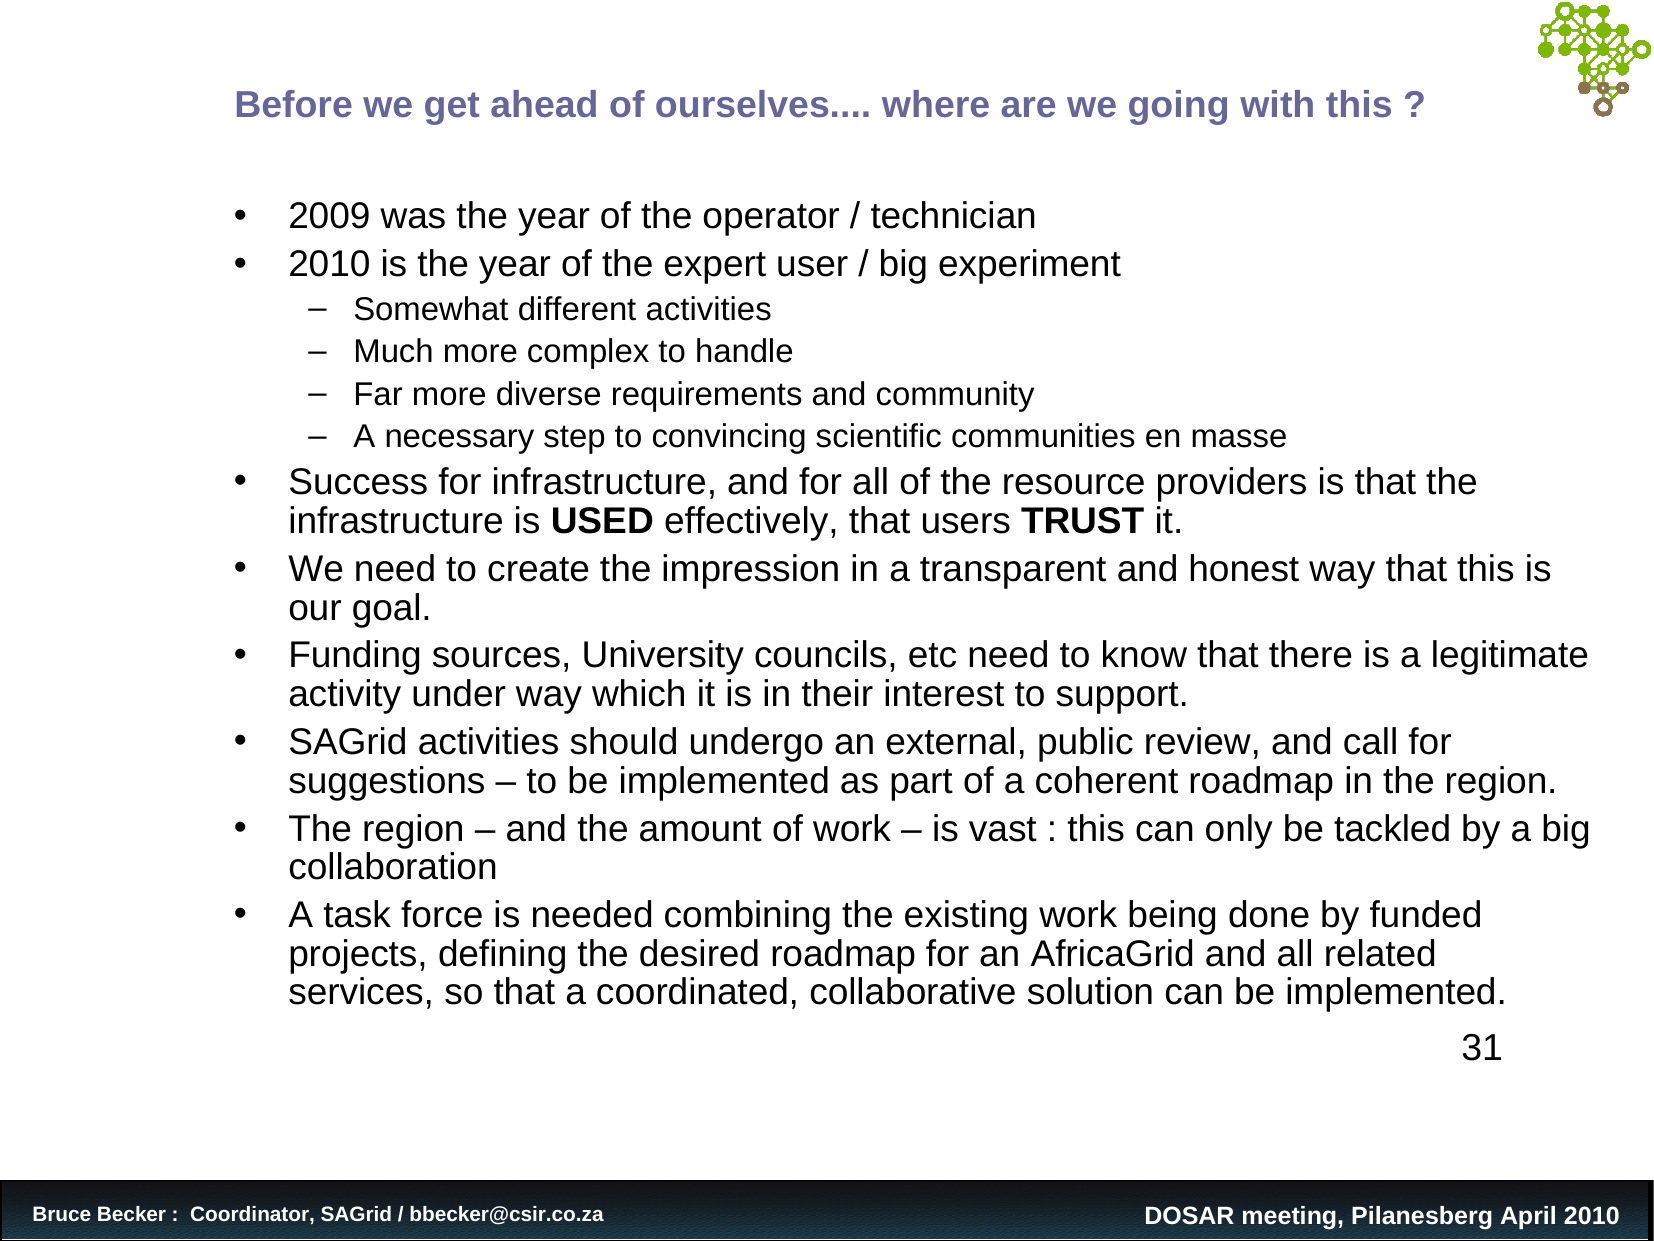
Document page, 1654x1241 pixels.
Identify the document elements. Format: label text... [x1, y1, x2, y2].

list 2009 was the year of the operator / technician 2010 is the year of the expert user / big experiment Somewhat different activities Much more complex to handle Far more diverse requirements and community A necessary step to convincing scientific communities en masse Success for infrastructure, and for all of the resource providers is that the infrastructure is USED effectively, that users TRUST it. We need to create the impression in a transparent and honest way that this is our goal. Funding sources, University councils, etc need to know that there is a legitimate activity under way which it is in their interest to support. SAGrid activities should undergo an external, public review, and call for suggestions – to be implemented as part of a coherent roadmap in the region. The region – and the amount of work – is vast : this can only be tackled by a big collaboration A task force is needed combining the existing work being done by funded projects, defining the desired roadmap for an AfricaGrid and all related services, so that a coordinated, collaborative solution can be implemented. [234, 192, 1593, 1018]
title Before we get ahead of ourselves.... where are we going with this ? [234, 27, 1595, 181]
picture [0, 1180, 1654, 1241]
picture [1534, 0, 1654, 119]
